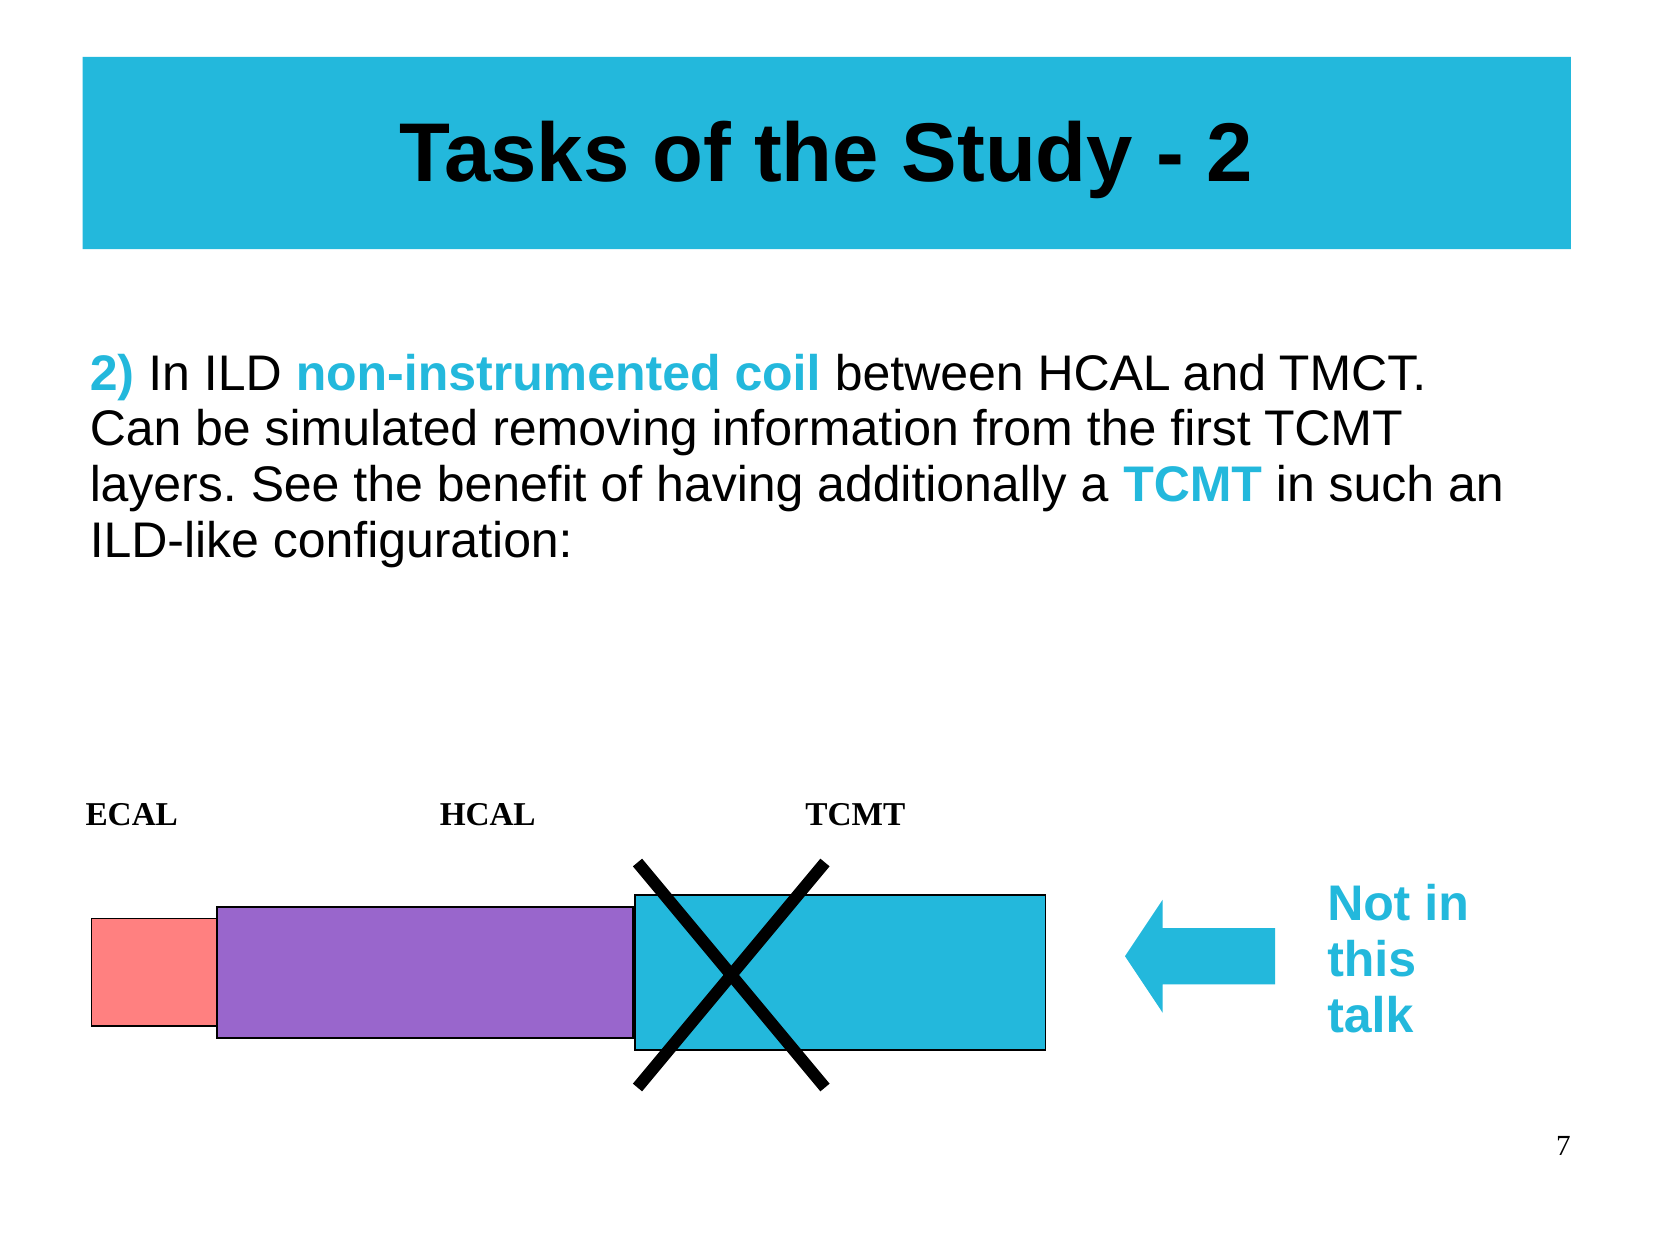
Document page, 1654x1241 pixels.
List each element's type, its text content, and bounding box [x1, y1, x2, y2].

text_box Not in this talk [1312, 867, 1501, 1051]
text_box [91, 895, 722, 1050]
text_box [678, 986, 785, 1050]
text_box 2) In ILD non-instrumented coil between HCAL and TMCT. Can be simulated removing information from the first TCMT layers. See the benefit of having additionally a TCMT in such an ILD-like configuration: [75, 337, 1538, 576]
text_box [740, 895, 1046, 1050]
text_box [674, 895, 789, 964]
title Tasks of the Study - 2 [82, 56, 1571, 250]
text_box ECAL HCAL TCMT [70, 787, 1137, 841]
text_box [1125, 899, 1276, 1013]
